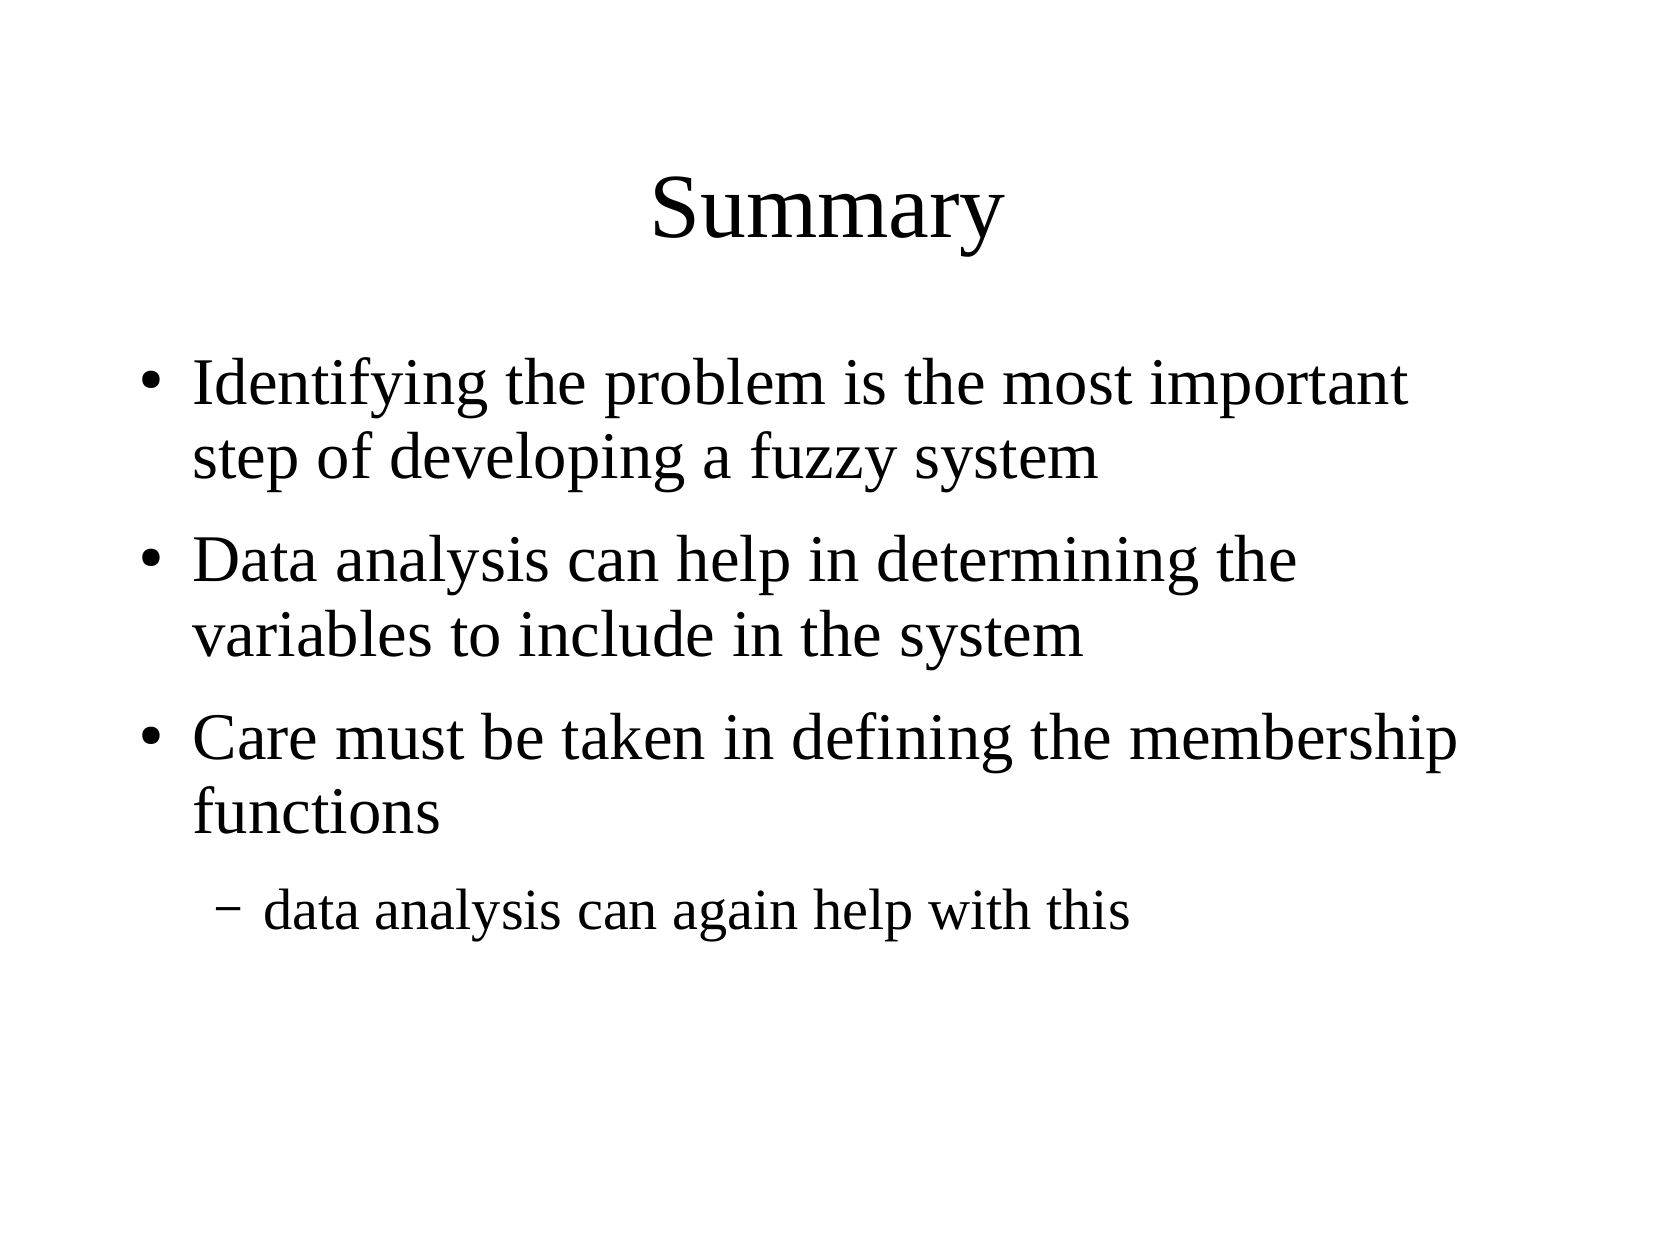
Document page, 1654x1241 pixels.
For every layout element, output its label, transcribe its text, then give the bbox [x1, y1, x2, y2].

list Identifying the problem is the most important step of developing a fuzzy system Data analysis can help in determining the variables to include in the system Care must be taken in defining the membership functions data analysis can again help with this [121, 344, 1534, 1127]
title Summary [121, 102, 1534, 311]
